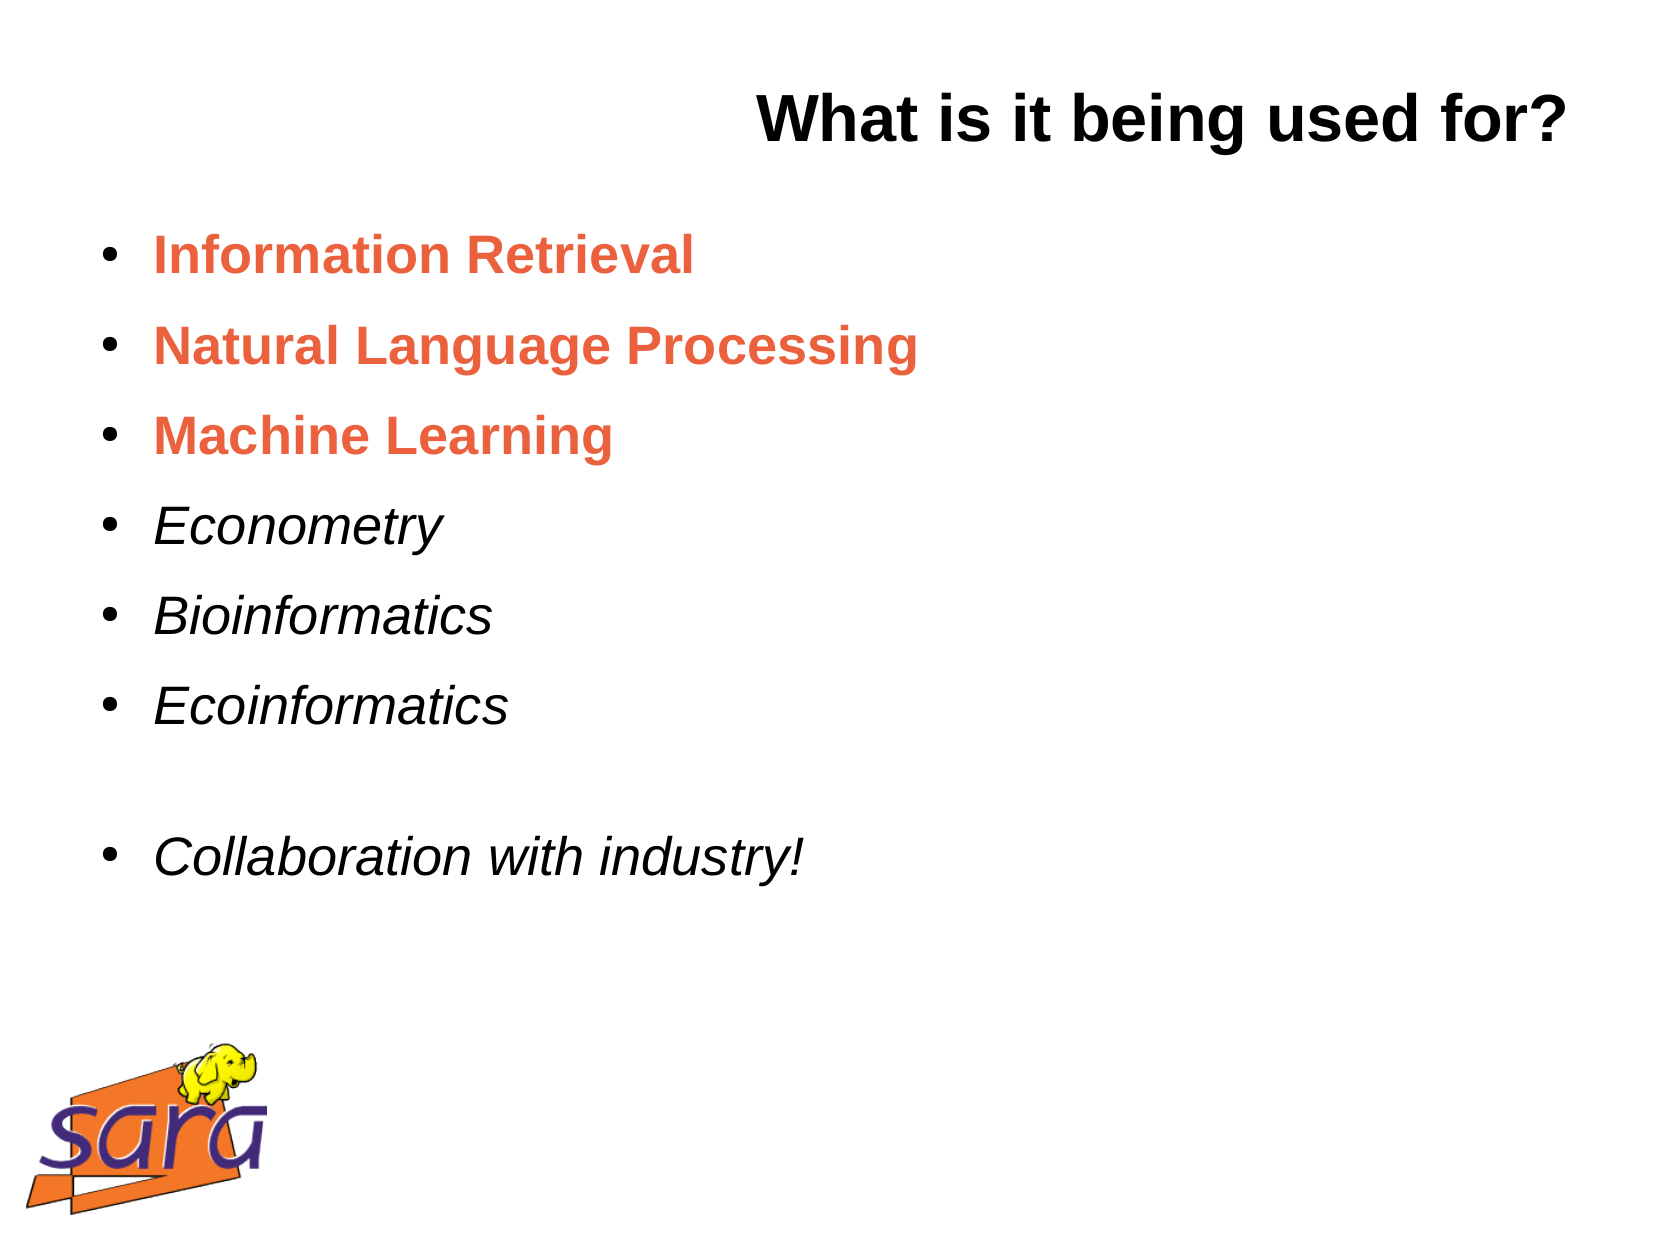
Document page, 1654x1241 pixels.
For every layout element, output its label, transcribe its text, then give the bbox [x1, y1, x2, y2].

title What is it being used for? [82, 49, 1571, 188]
list Information Retrieval Natural Language Processing Machine Learning Econometry Bioinformatics Ecoinformatics Collaboration with industry! [82, 225, 1571, 1044]
picture [26, 1029, 267, 1215]
